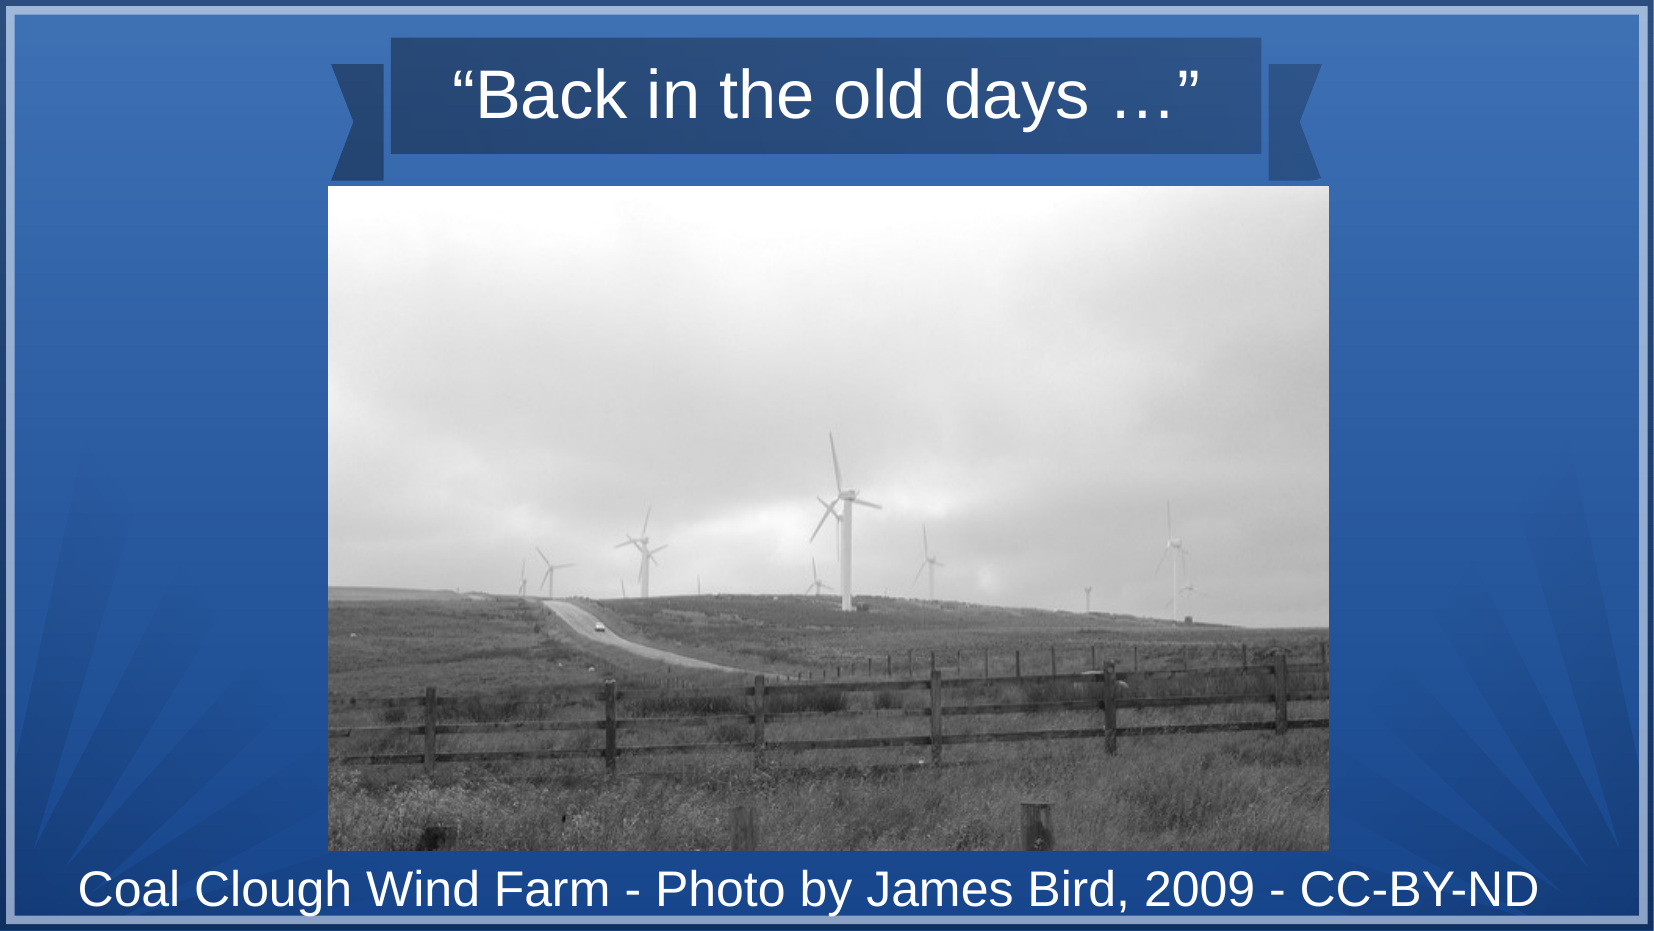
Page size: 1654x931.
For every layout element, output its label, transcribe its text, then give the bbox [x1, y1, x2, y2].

title “Back in the old days …” [389, 35, 1264, 154]
text_box Coal Clough Wind Farm - Photo by James Bird, 2009 - CC-BY-ND [62, 853, 1611, 931]
picture [328, 186, 1329, 851]
